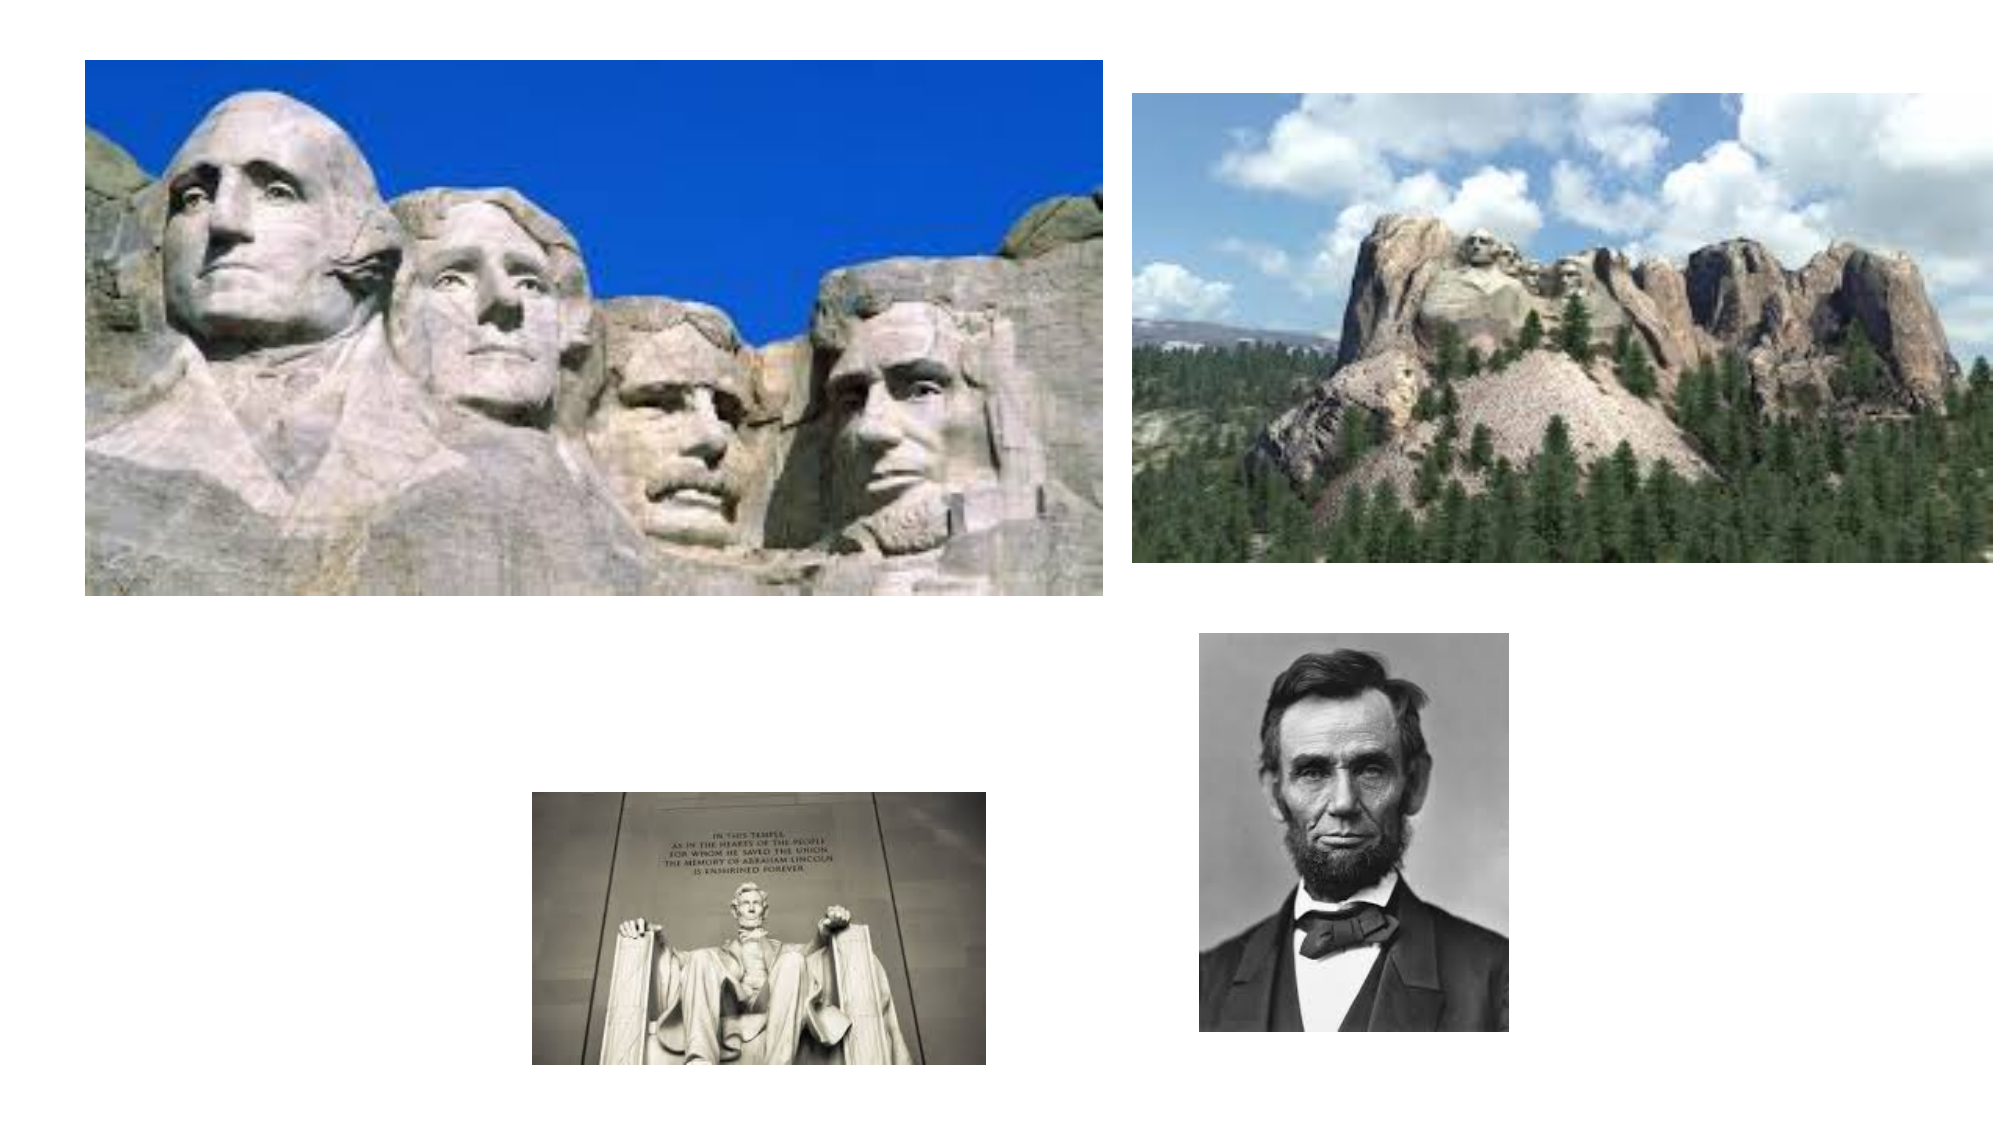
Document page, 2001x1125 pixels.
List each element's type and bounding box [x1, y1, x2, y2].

picture [1199, 633, 1509, 1032]
picture [85, 60, 1103, 596]
picture [1132, 93, 1993, 563]
picture [532, 792, 986, 1065]
